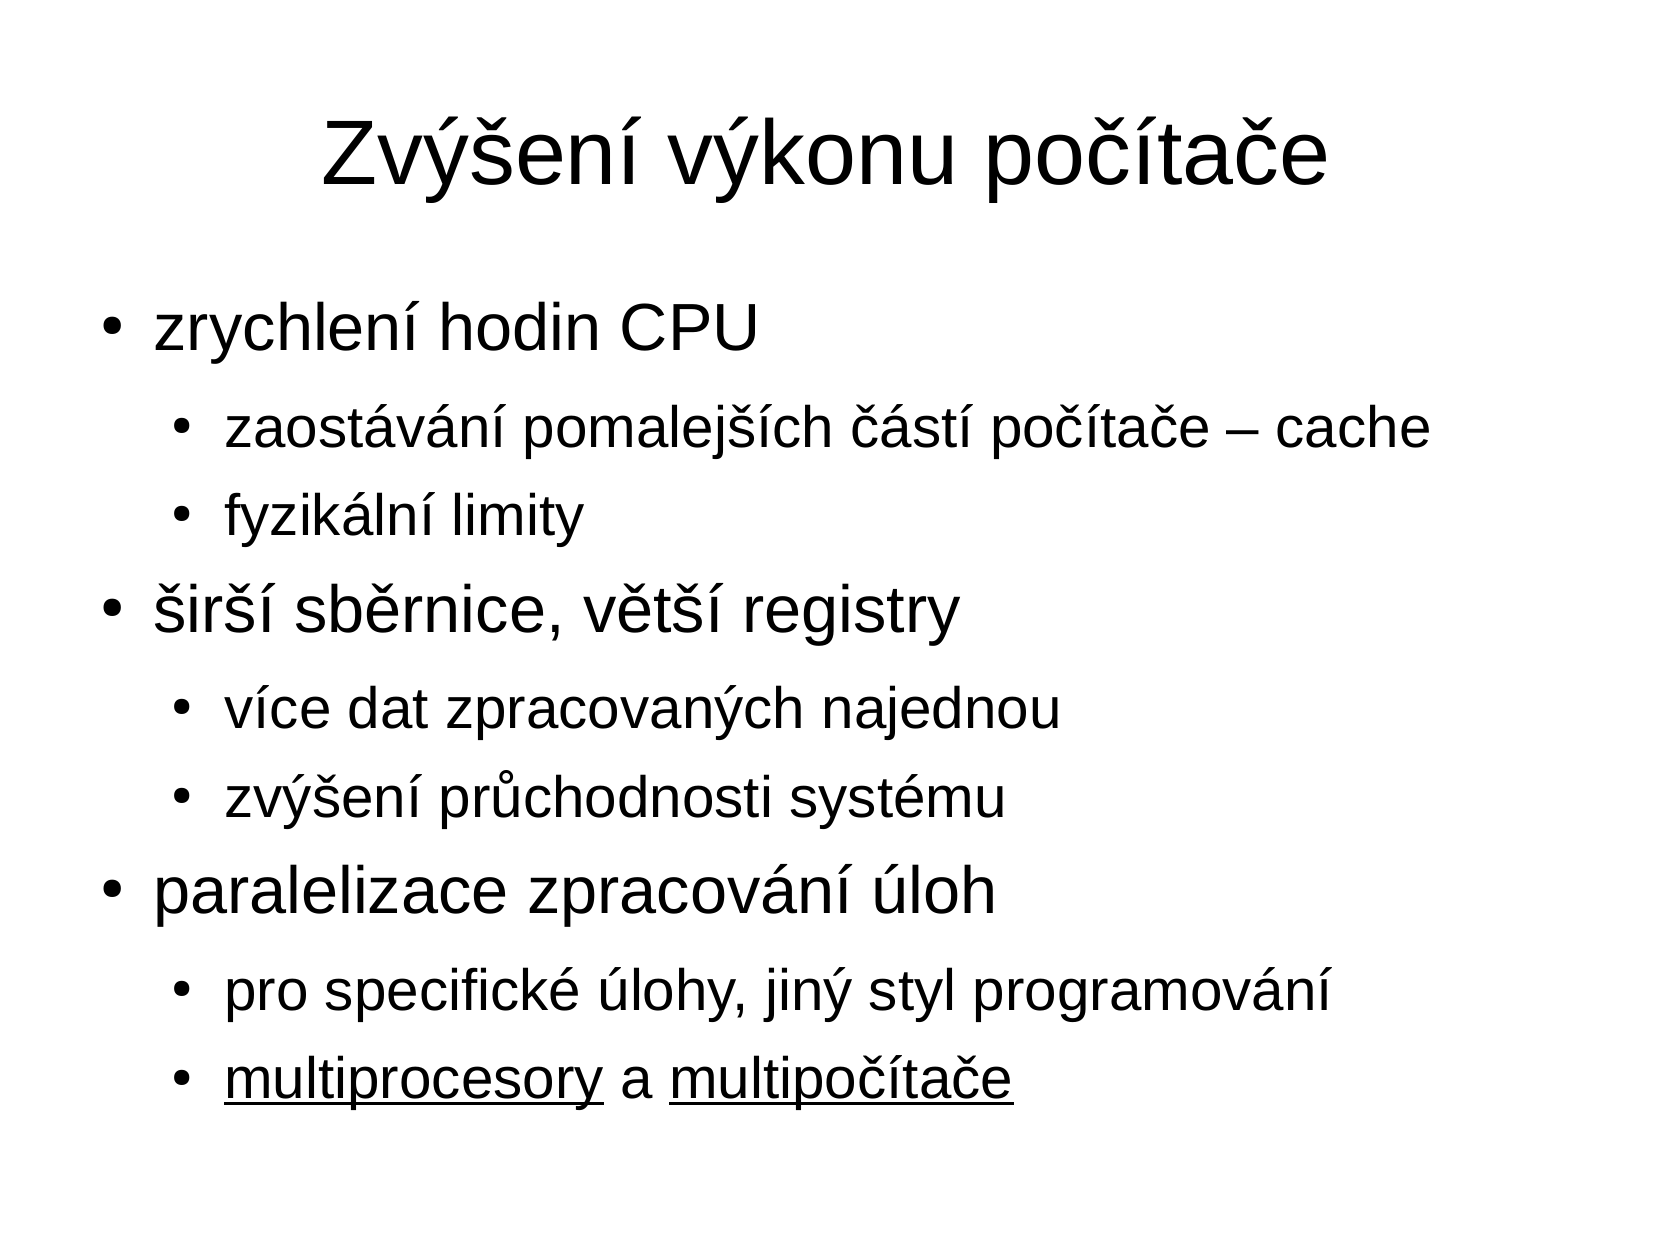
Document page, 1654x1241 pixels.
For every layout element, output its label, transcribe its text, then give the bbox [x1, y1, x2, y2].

title Zvýšení výkonu počítače [82, 49, 1571, 257]
list zrychlení hodin CPU zaostávání pomalejších částí počítače – cache fyzikální limity širší sběrnice, větší registry více dat zpracovaných najednou zvýšení průchodnosti systému paralelizace zpracování úloh pro specifické úlohy, jiný styl programování multiprocesory a multipočítače [82, 290, 1571, 1112]
